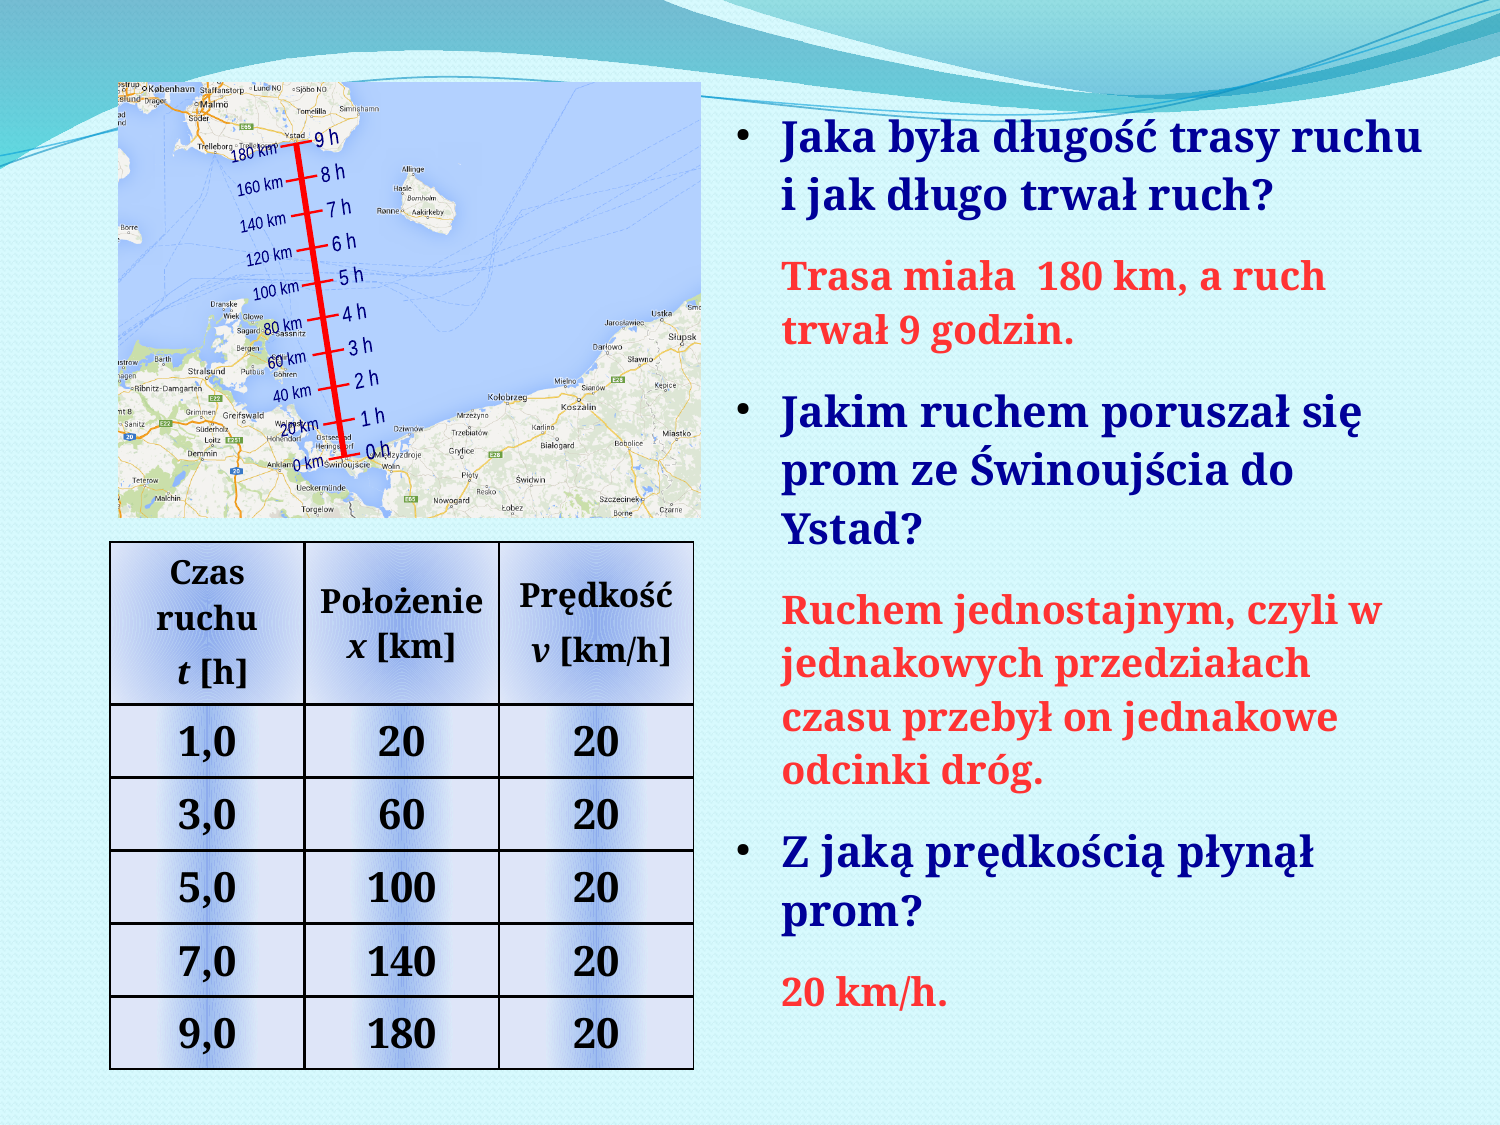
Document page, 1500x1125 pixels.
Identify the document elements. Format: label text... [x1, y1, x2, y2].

table_cell 9,0 [111, 998, 303, 1068]
table_cell 7,0 [111, 925, 303, 995]
text_box [273, 247, 292, 261]
text_box [361, 410, 371, 427]
table_cell 140 [306, 925, 498, 995]
text_box [356, 303, 367, 320]
table_cell 20 [500, 925, 693, 995]
text_box [264, 321, 279, 336]
text_box [299, 419, 319, 433]
text_box [304, 456, 324, 470]
list Jaka była długość trasy ruchu i jak długo trwał ruch? Trasa miała 180 km, a ruch trwał 9 godzin. Jakim ruchem poruszał się prom ze Świnoujścia do Ystad? Ruchem jednostajnym, czyli w jednakowych przedziałach czasu przebył on jednakowe odcinki dróg. Z jaką prędkością płynął prom? 20 km/h. [720, 106, 1430, 1028]
text_box [248, 216, 263, 231]
text_box [257, 143, 277, 157]
text_box [240, 219, 248, 233]
text_box [292, 385, 312, 399]
text_box [348, 340, 358, 356]
table_cell 60 [306, 779, 498, 849]
text_box [314, 131, 324, 148]
text_box [287, 352, 306, 366]
text_box [335, 163, 345, 180]
text_box [288, 422, 296, 435]
text_box [280, 423, 288, 437]
table_cell 3,0 [111, 779, 303, 849]
table_header Prędkość v [km/h] [500, 543, 693, 703]
table_header Położenie x [km] [306, 543, 498, 703]
text_box [253, 284, 276, 301]
picture [0, 0, 1500, 1125]
text_box [246, 253, 254, 267]
text_box [293, 458, 301, 472]
text_box [341, 198, 351, 215]
text_box [342, 306, 352, 322]
text_box [339, 269, 349, 286]
text_box [268, 354, 283, 369]
text_box [368, 369, 379, 386]
text_box [264, 177, 283, 191]
table_cell 100 [306, 852, 498, 922]
table_cell 20 [500, 852, 693, 922]
text_box [283, 318, 302, 332]
text_box [280, 281, 299, 295]
table_cell 20 [500, 706, 693, 776]
table_cell 5,0 [111, 852, 303, 922]
text_box [346, 232, 356, 249]
text_box [245, 180, 260, 195]
text_box [326, 201, 335, 218]
text_box [332, 235, 342, 252]
text_box [321, 166, 331, 183]
text_box [254, 250, 269, 265]
text_box [273, 388, 289, 403]
text_box [366, 443, 375, 460]
table_header Czas ruchu t [h] [111, 543, 303, 703]
text_box [231, 146, 254, 163]
table_cell 20 [500, 779, 693, 849]
table_cell 20 [500, 998, 693, 1068]
text_box [380, 440, 390, 457]
table_cell 180 [306, 998, 498, 1068]
text_box [353, 266, 364, 283]
text_box [354, 372, 365, 389]
text_box [329, 128, 339, 145]
text_box [267, 214, 286, 227]
text_box [237, 183, 245, 197]
text_box [362, 336, 373, 354]
table_cell 1,0 [111, 706, 303, 776]
text_box [375, 407, 385, 424]
table_cell 20 [306, 706, 498, 776]
